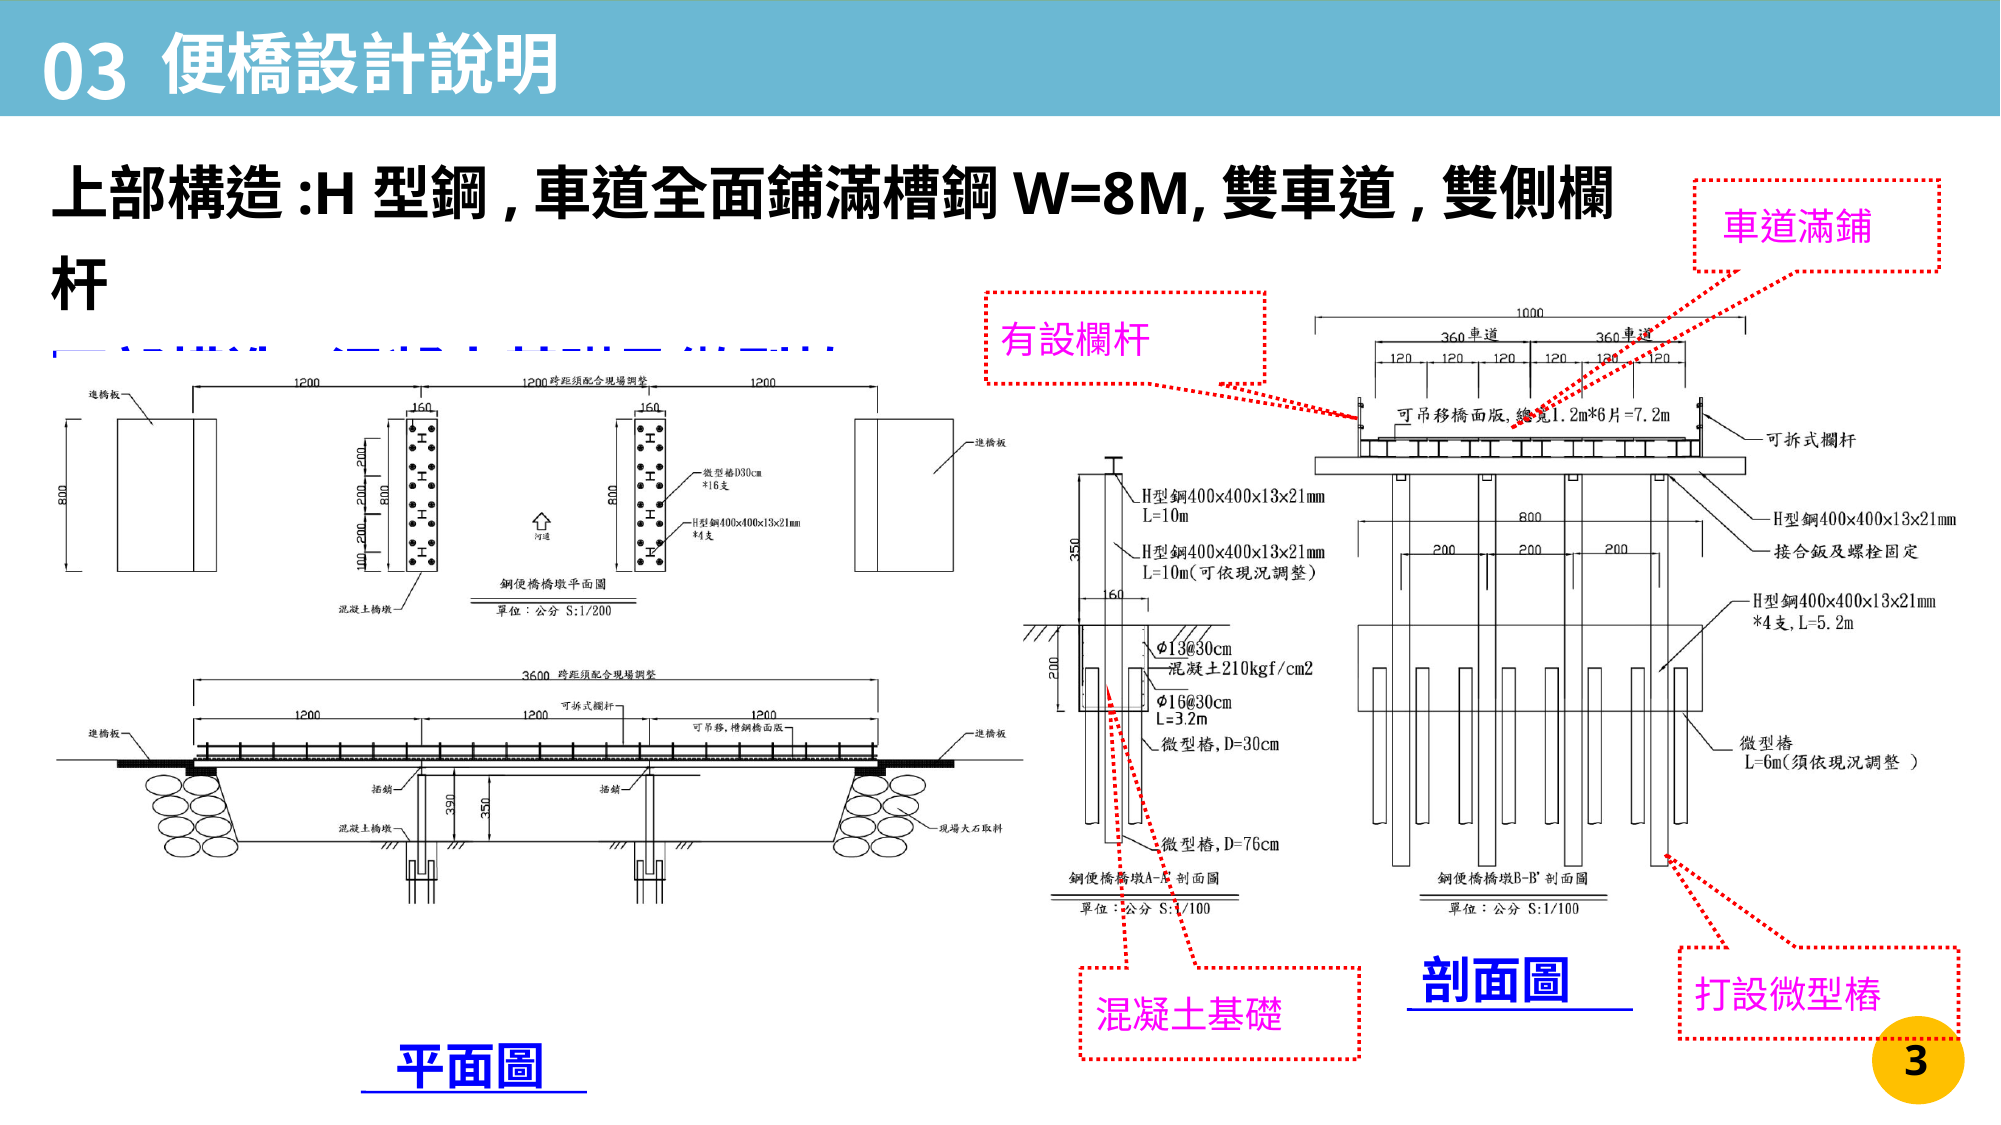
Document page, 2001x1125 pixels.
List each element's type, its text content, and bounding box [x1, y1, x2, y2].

text_box 剖面圖 [1406, 923, 1656, 1017]
text_box 上部構造:H型鋼,車道全面鋪滿槽鋼W=8M,雙車道,雙側欄杆 下部構造:混凝土基礎及微型樁 [1024, 384, 1336, 416]
text_box 平面圖 [381, 1009, 638, 1103]
text_box 上部構造:H型鋼,車道全面鋪滿槽鋼W=8M,雙車道,雙側欄杆 下部構造:混凝土基礎及微型樁 [1536, 348, 1660, 416]
picture [1660, 279, 1723, 323]
text_box [1872, 1039, 1951, 1105]
text_box [0, 0, 2000, 117]
text_box 便橋設計說明 [177, 36, 199, 84]
list 03 [26, 30, 156, 109]
text_box 混凝土基礎 [1080, 698, 1360, 1060]
text_box 上部構造:H型鋼,車道全面鋪滿槽鋼W=8M,雙車道,雙側欄杆 下部構造:混凝土基礎及微型樁 [35, 127, 1660, 416]
text_box 便橋設計說明 [533, 41, 548, 50]
text_box 有設欄杆 [985, 292, 1358, 419]
text_box 便橋設計說明 [259, 72, 282, 84]
picture [56, 279, 1974, 938]
text_box 便橋設計說明 [145, 23, 1902, 84]
text_box 便橋設計說明 [533, 57, 548, 66]
text_box 打設微型樁 [1665, 853, 1959, 1039]
text_box 車道滿鋪 [1510, 180, 1940, 429]
text_box 便橋設計說明 [330, 68, 344, 77]
text_box 便橋設計說明 [529, 73, 548, 84]
text_box 3 [1889, 1026, 1983, 1092]
